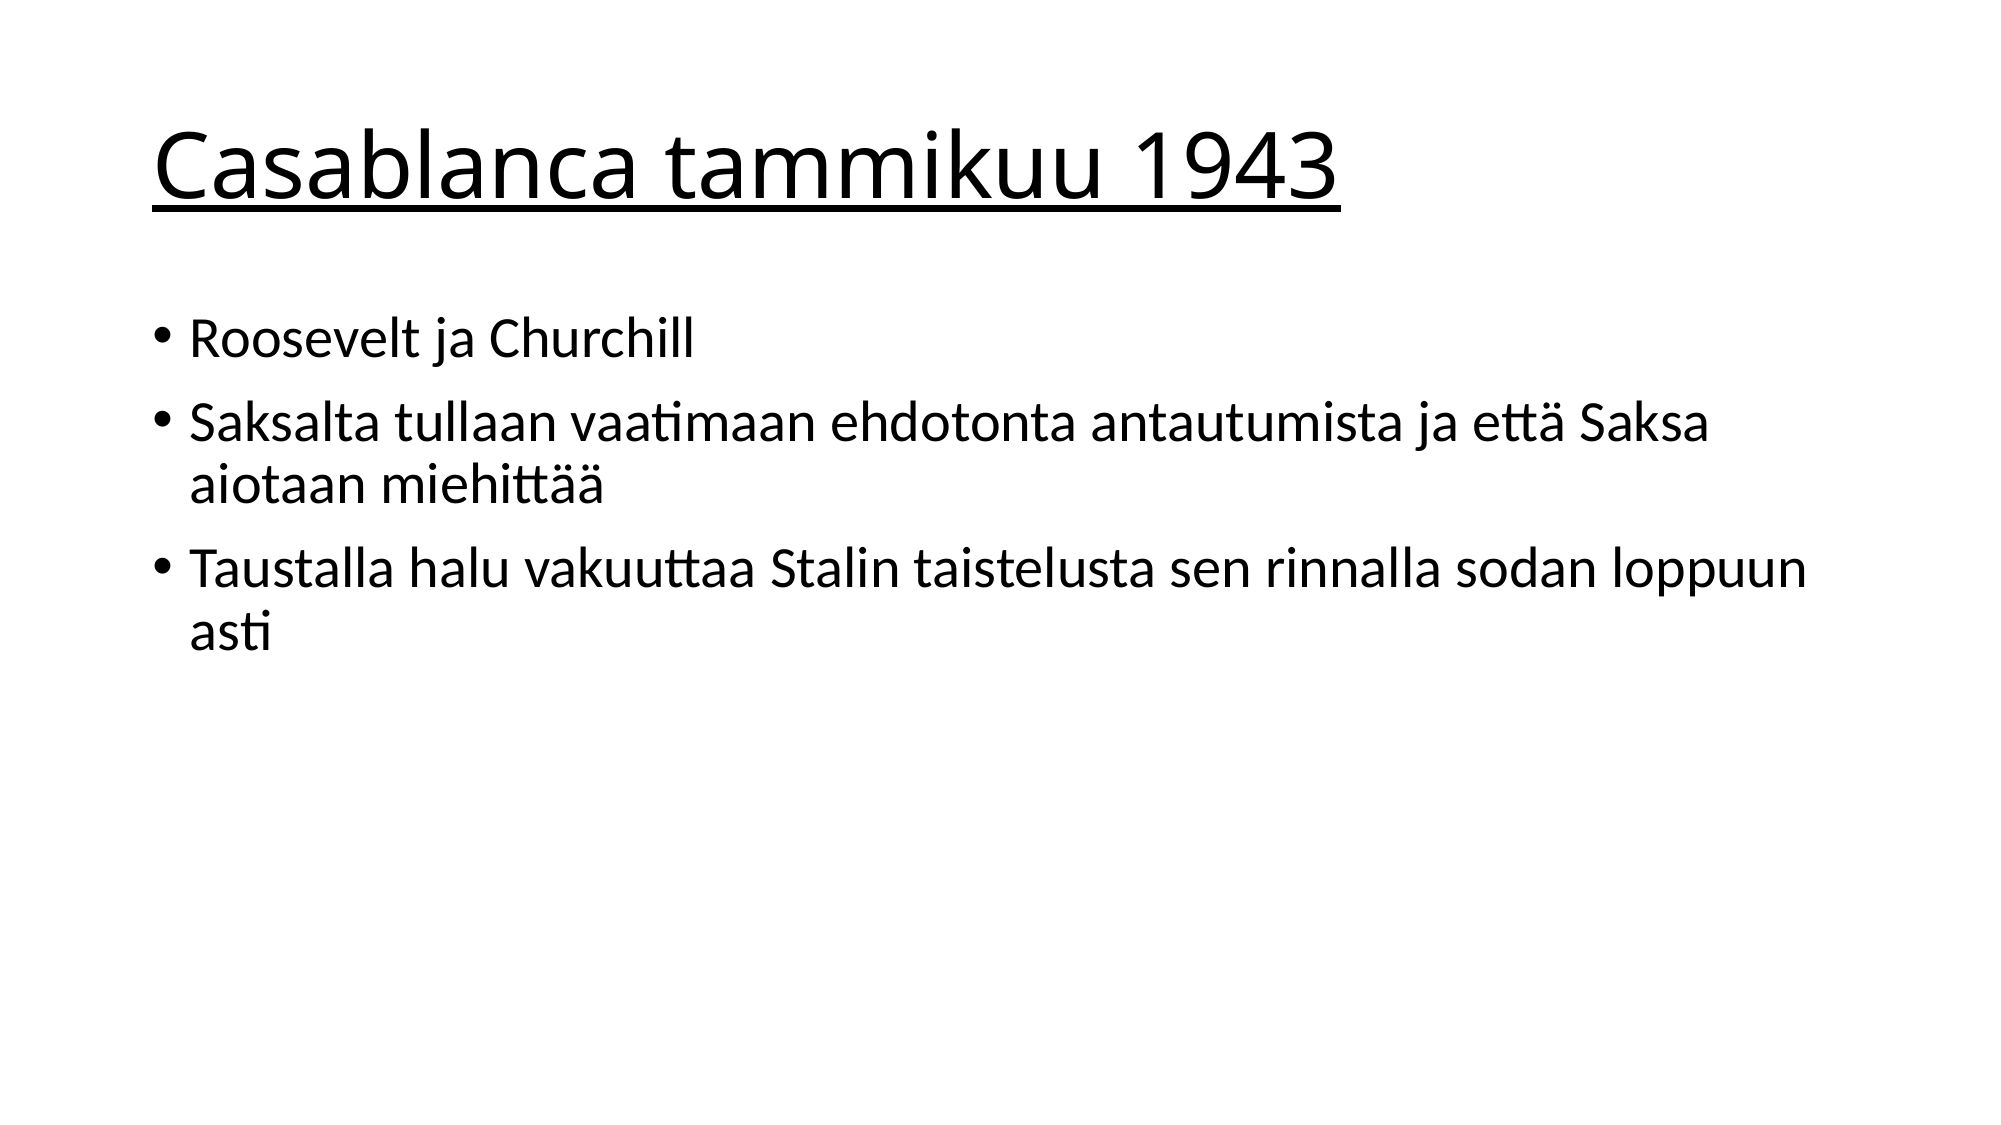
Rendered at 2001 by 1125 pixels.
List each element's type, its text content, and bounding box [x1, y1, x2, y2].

title Casablanca tammikuu 1943 [137, 59, 1863, 278]
list Roosevelt ja Churchill Saksalta tullaan vaatimaan ehdotonta antautumista ja että Saksa aiotaan miehittää Taustalla halu vakuuttaa Stalin taistelusta sen rinnalla sodan loppuun asti [137, 299, 1863, 1014]
